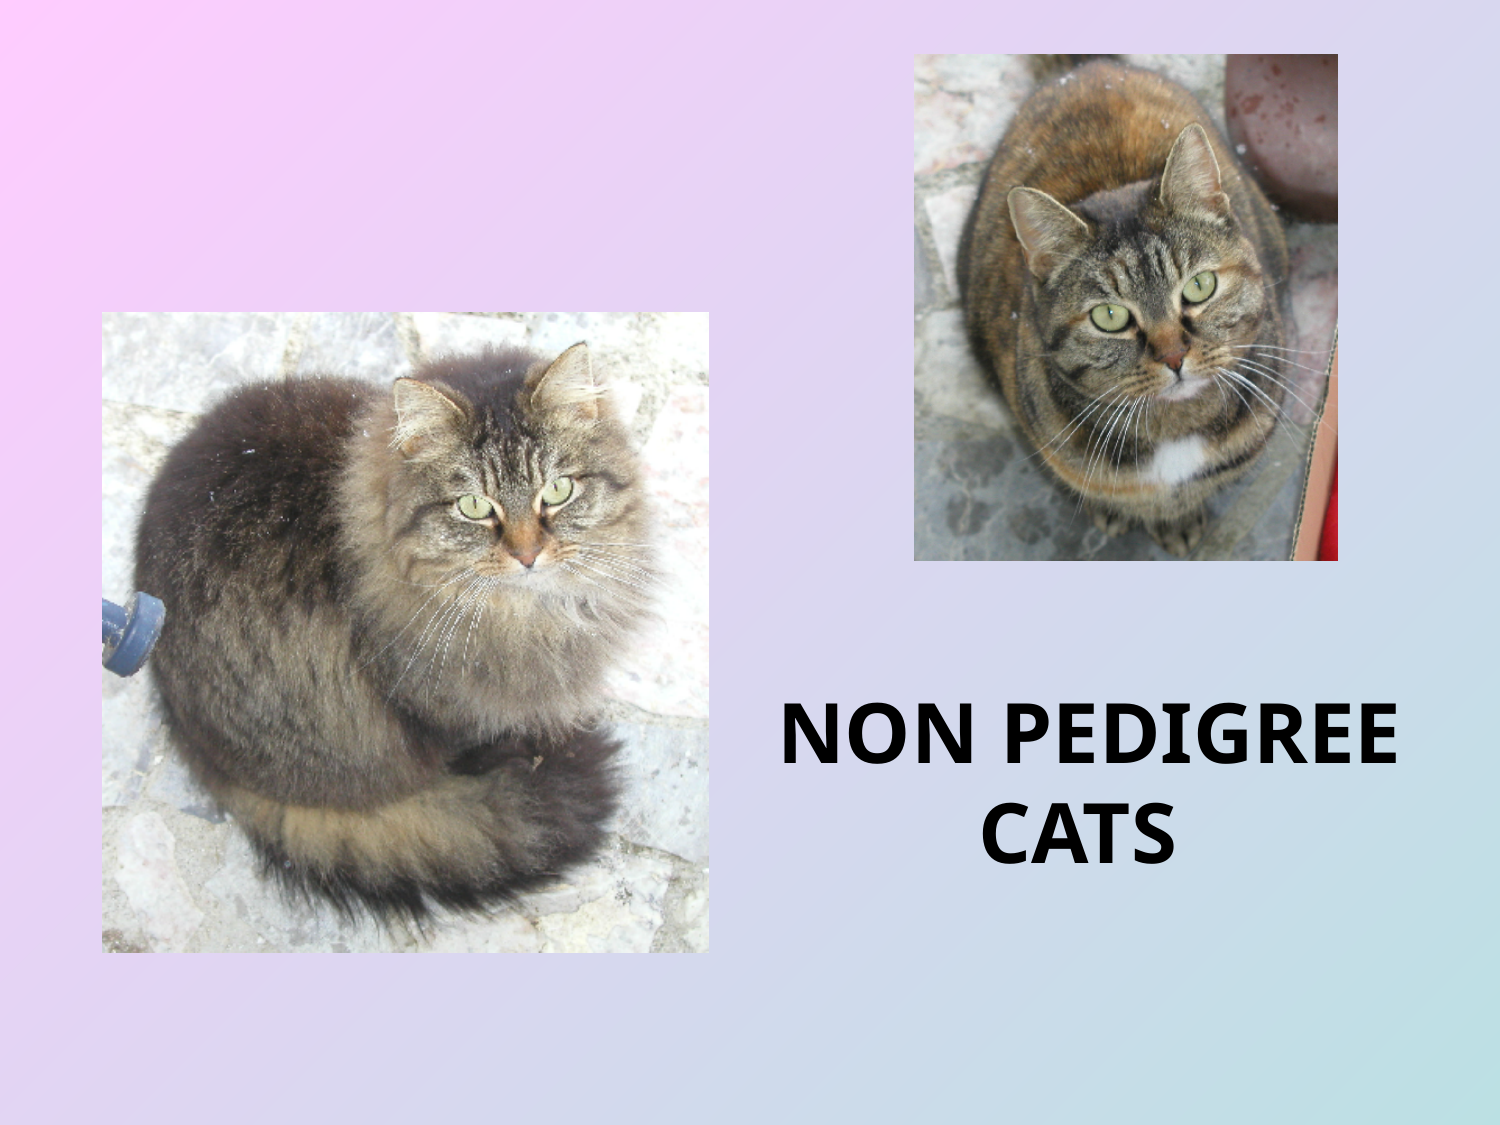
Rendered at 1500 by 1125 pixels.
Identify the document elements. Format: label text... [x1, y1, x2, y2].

title NON PEDIGREE CATS [726, 657, 1453, 904]
picture [914, 54, 1338, 561]
chart [915, 54, 1340, 562]
chart [102, 313, 711, 954]
picture [102, 312, 709, 953]
